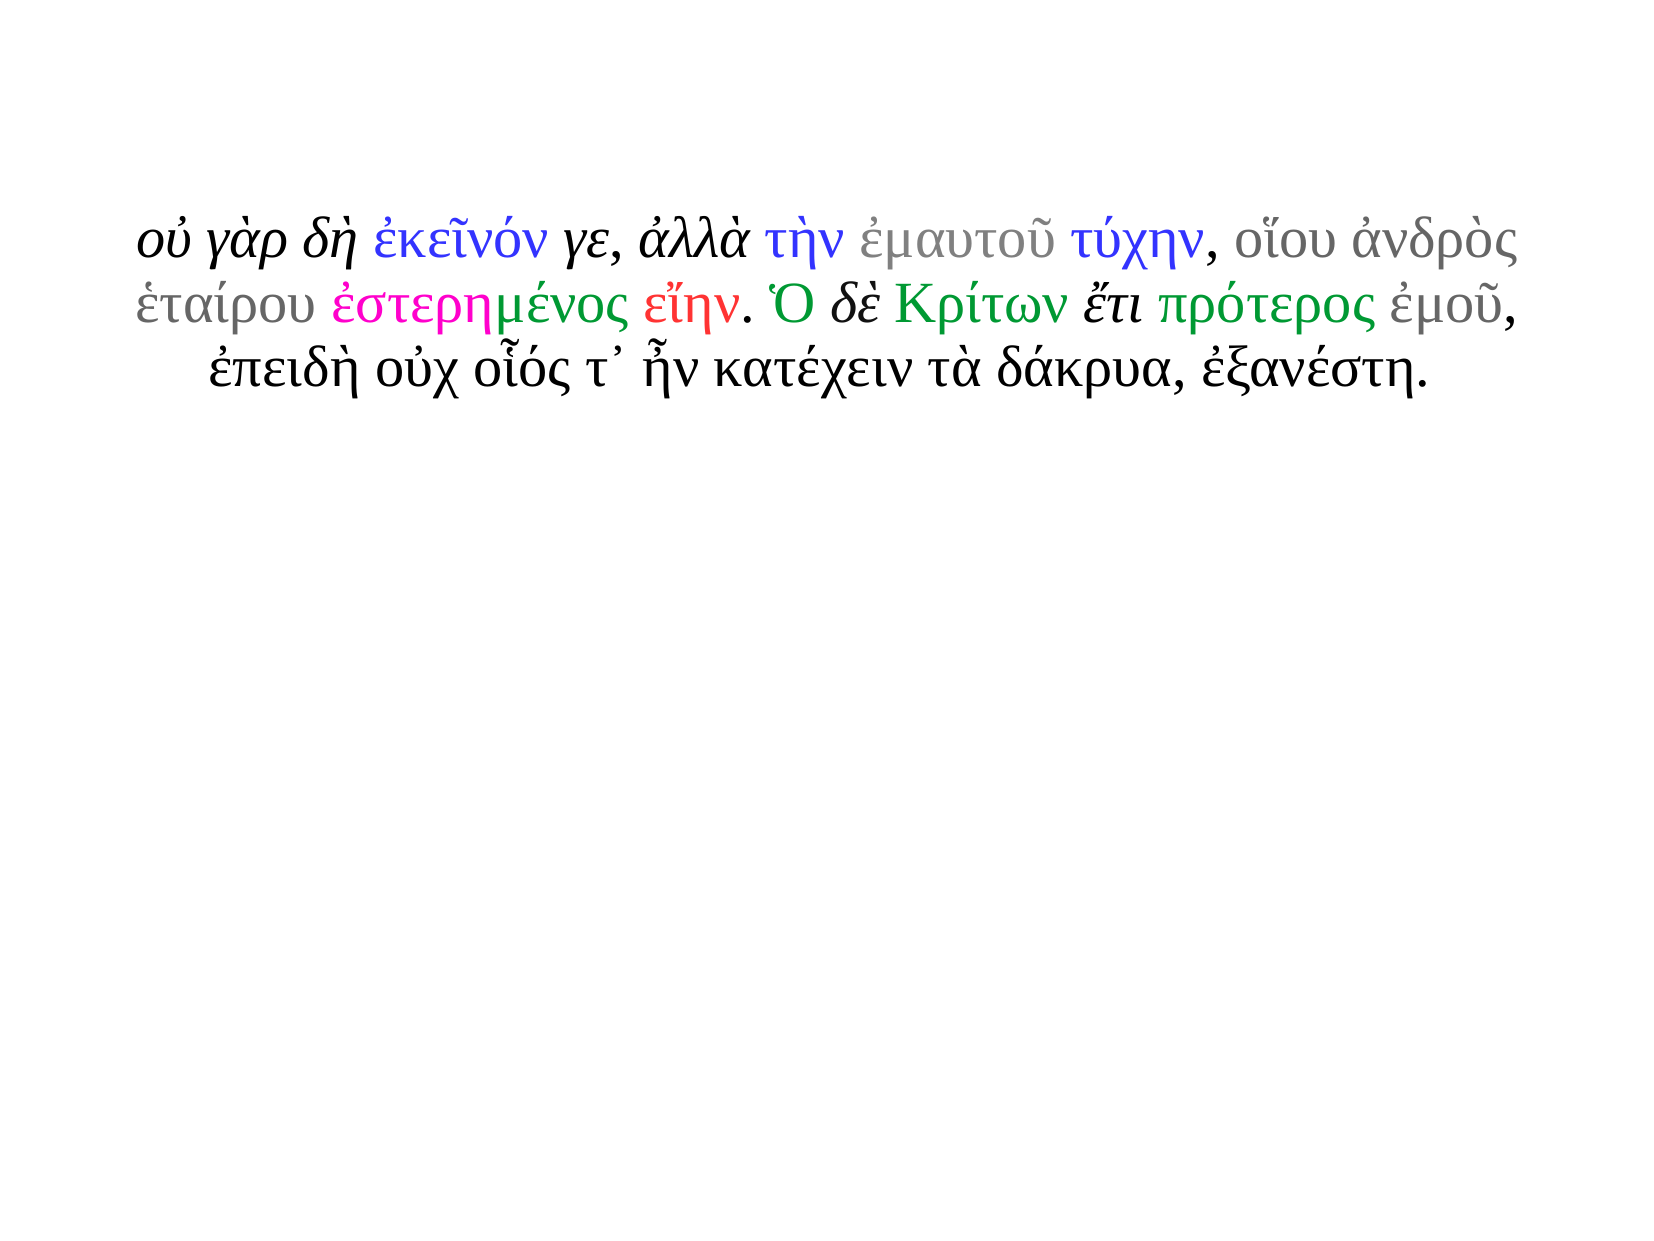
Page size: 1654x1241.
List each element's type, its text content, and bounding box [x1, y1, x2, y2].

title οὐ γὰρ δὴ ἐκεῖνόν γε, ἀλλὰ τὴν ἐμαυτοῦ τύχην, οἵου ἀνδρὸς ἑταίρου ἐστερημένος εἴην. Ὁ δὲ Κρίτων ἔτι πρότερος ἐμοῦ, ἐπειδὴ οὐχ οἷός τ᾽ ἦν κατέχειν τὰ δάκρυα, ἐξανέστη. [82, 49, 1571, 556]
